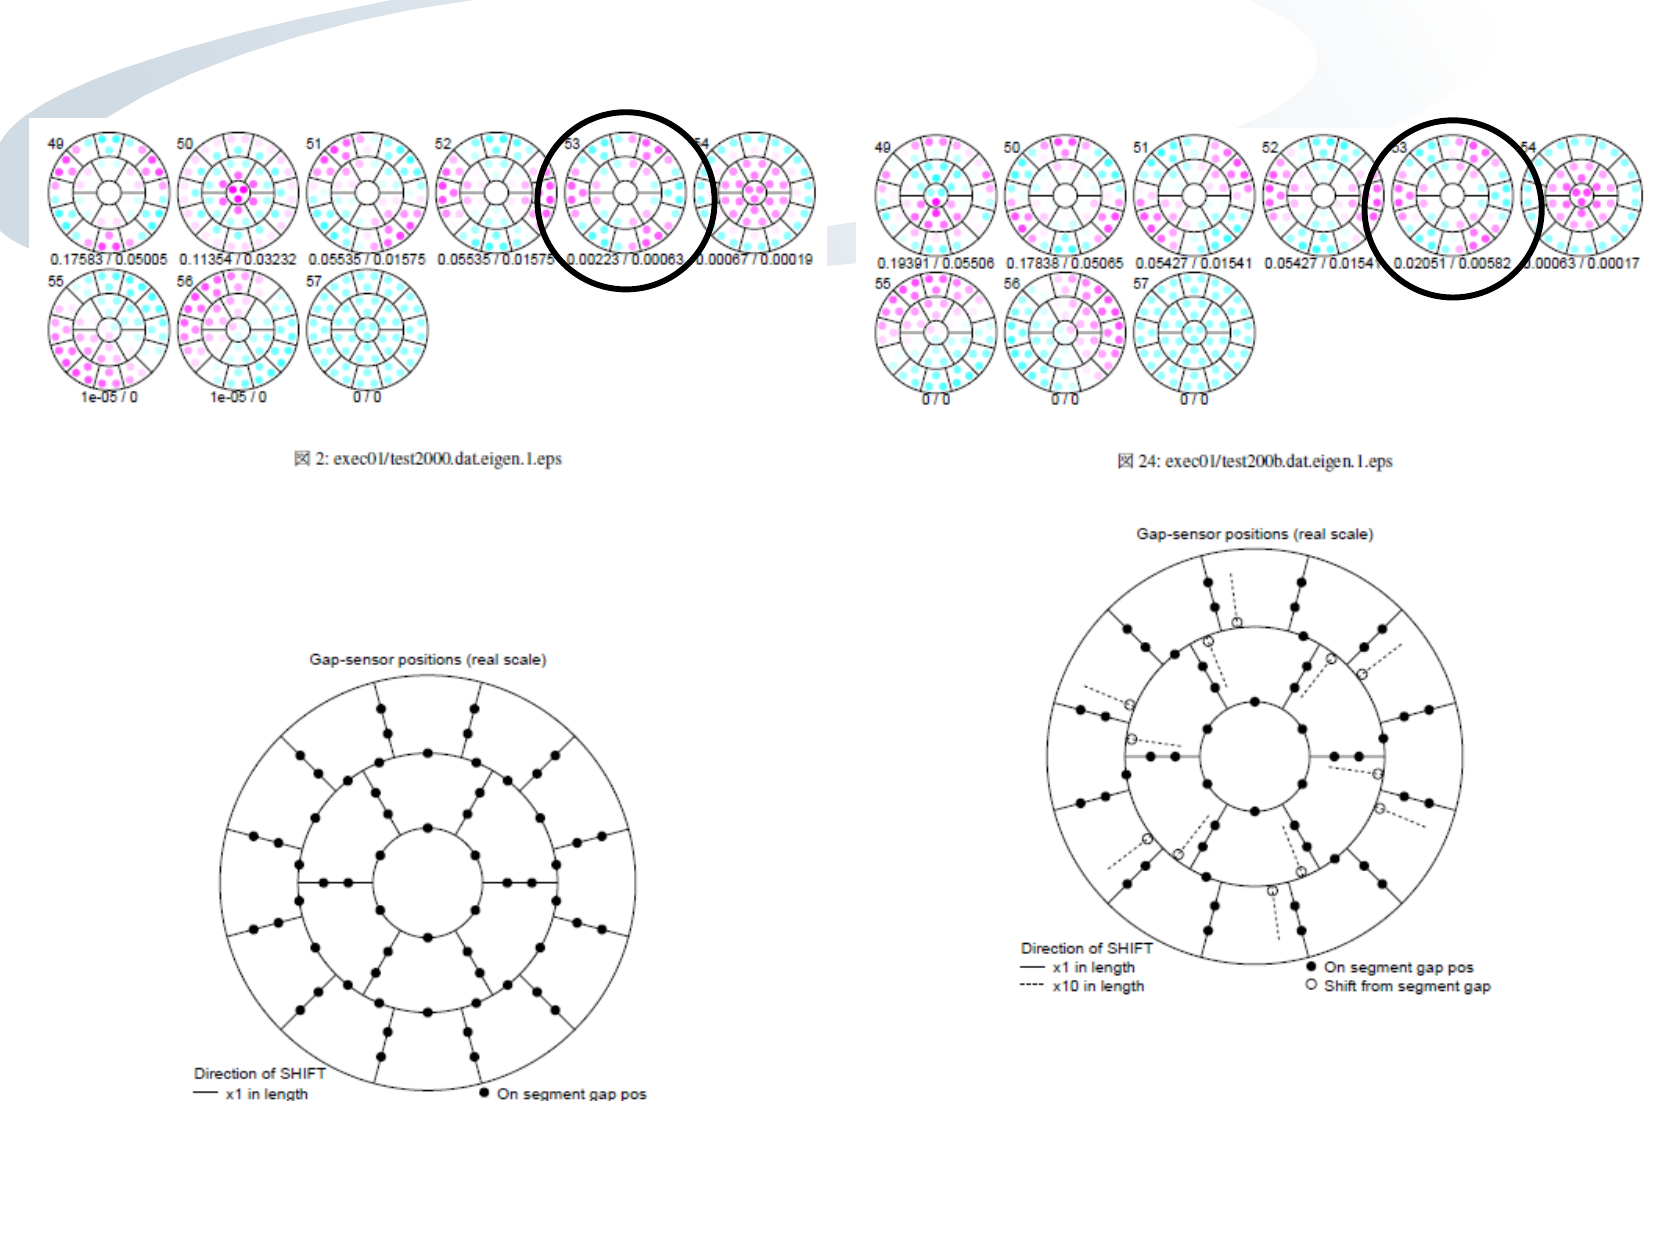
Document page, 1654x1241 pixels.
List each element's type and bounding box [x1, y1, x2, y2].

picture [541, 118, 711, 286]
picture [1368, 128, 1538, 294]
picture [856, 128, 1651, 1004]
picture [29, 118, 827, 1101]
